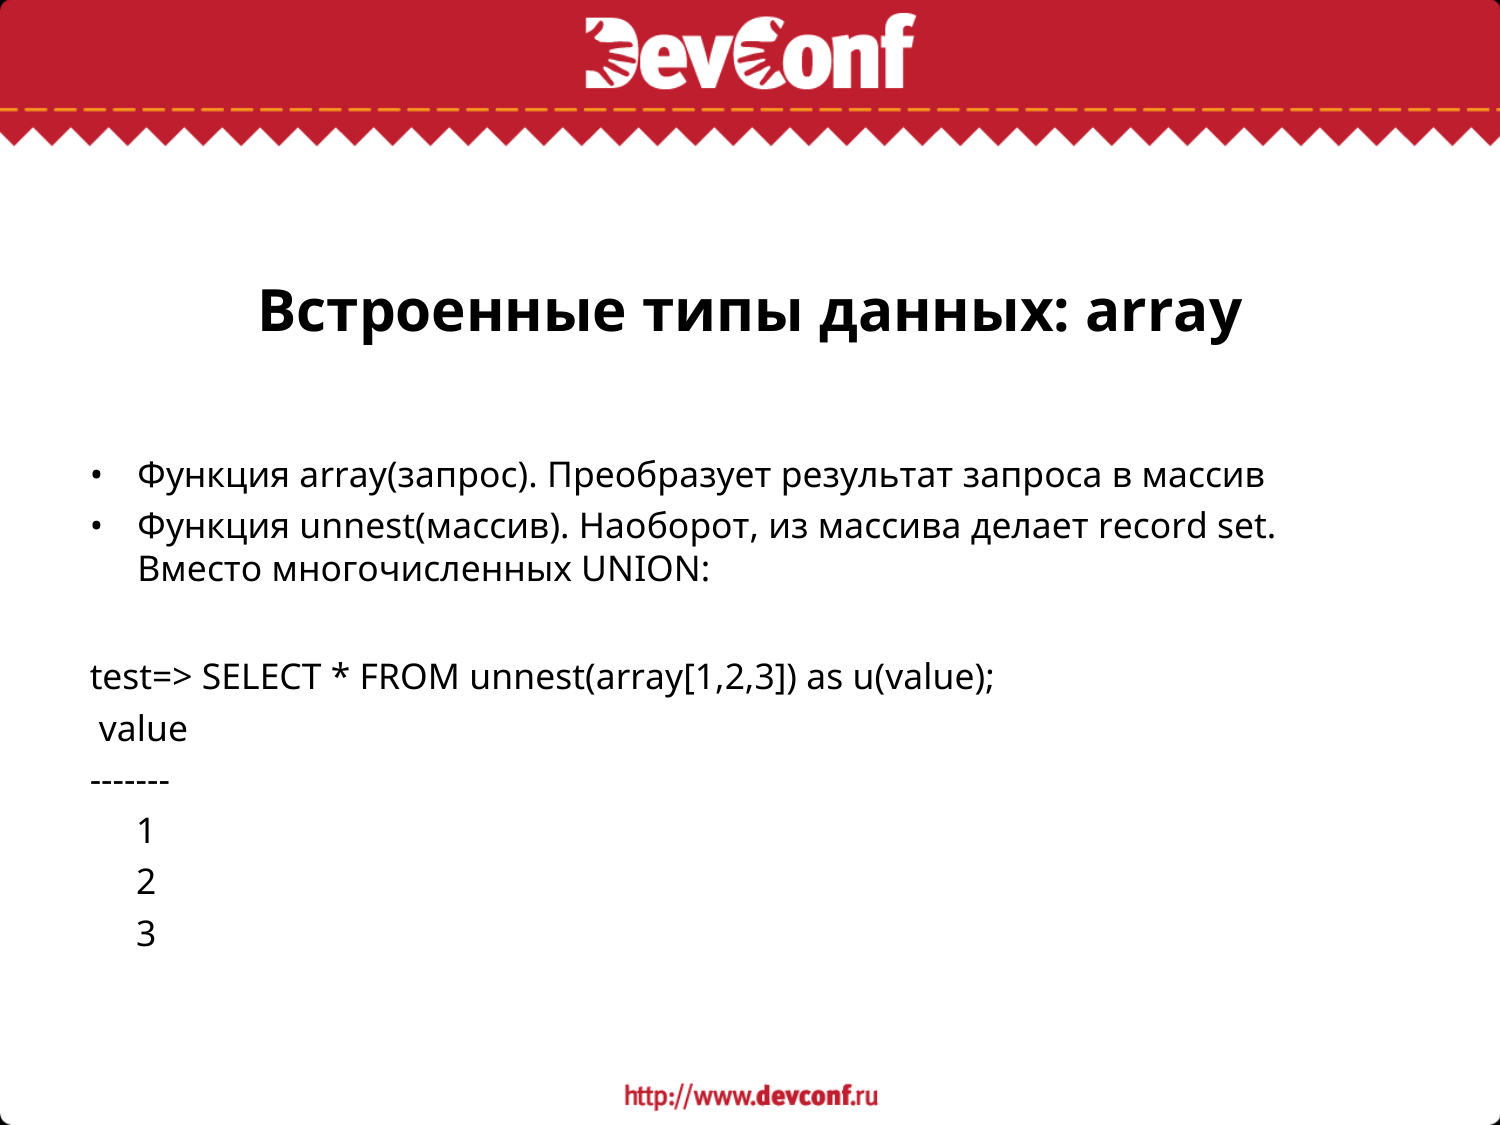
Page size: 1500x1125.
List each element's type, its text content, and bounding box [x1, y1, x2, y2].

picture [0, 0, 1500, 1125]
title Встроенные типы данных: array [75, 219, 1426, 398]
list Функция array(запрос). Преобразует результат запроса в массив Функция unnest(массив). Наоборот, из массива делает record set. Вместо многочисленных UNION: test=> SELECT * FROM unnest(array[1,2,3]) as u(value); value ------- 1 2 3 [75, 444, 1426, 965]
